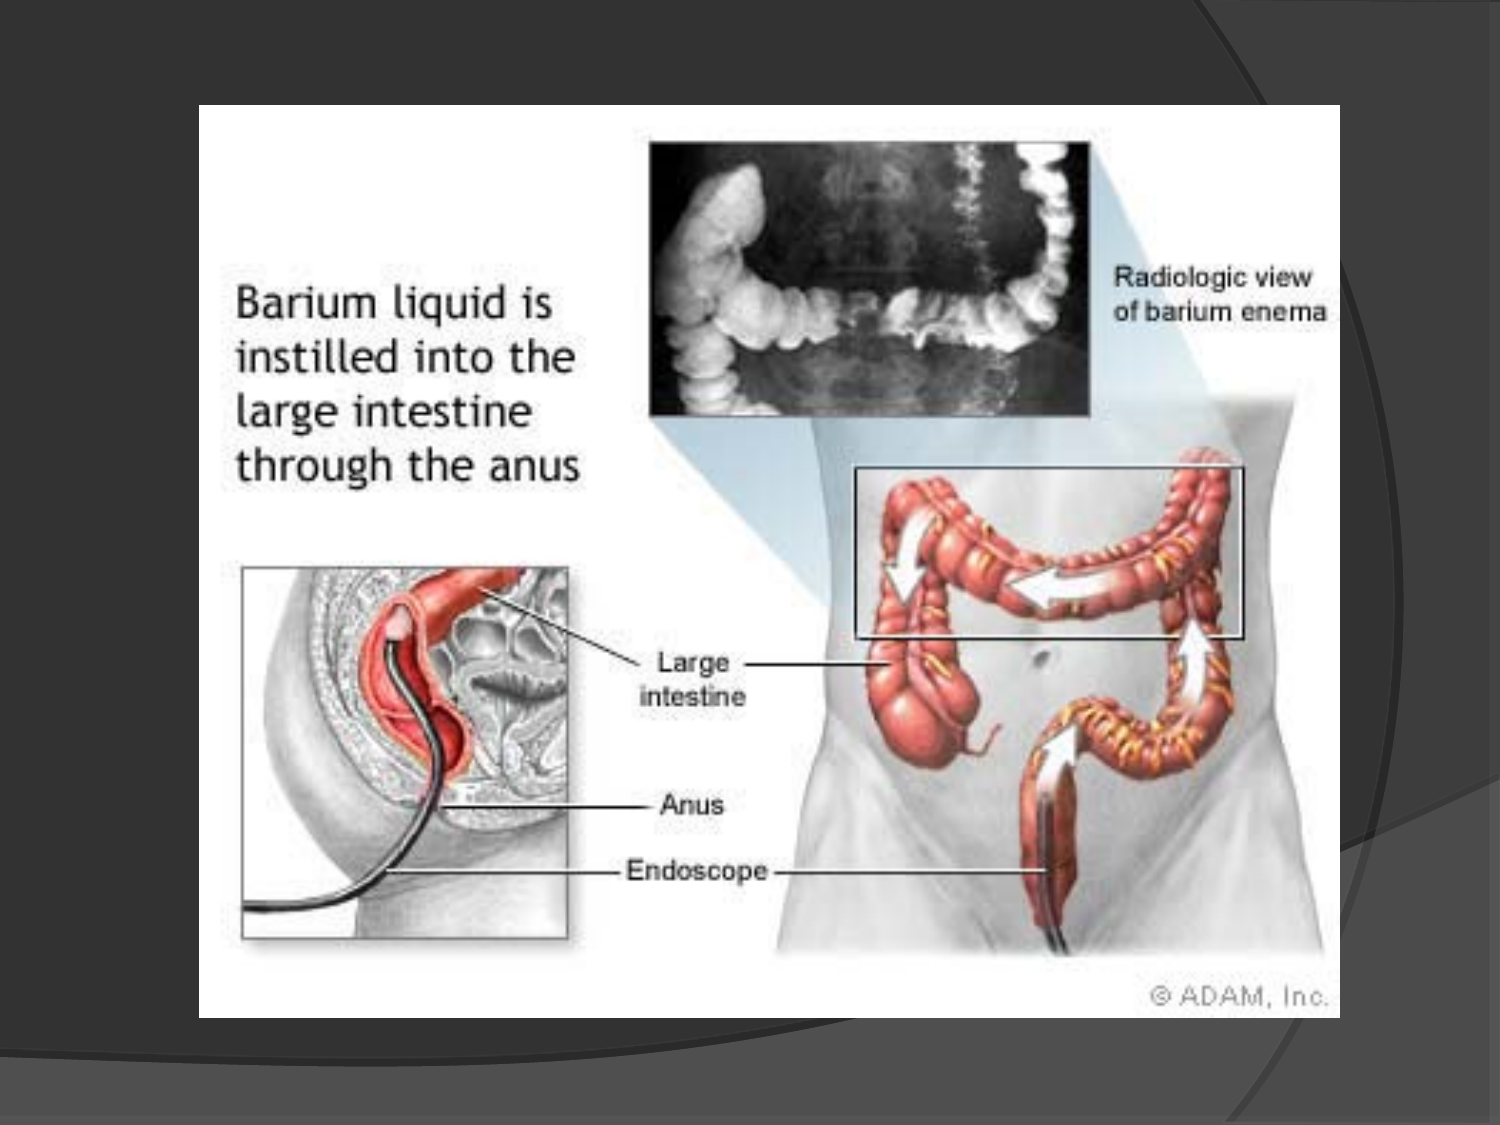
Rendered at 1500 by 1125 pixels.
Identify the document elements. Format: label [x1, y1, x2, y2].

picture [199, 105, 1340, 1018]
